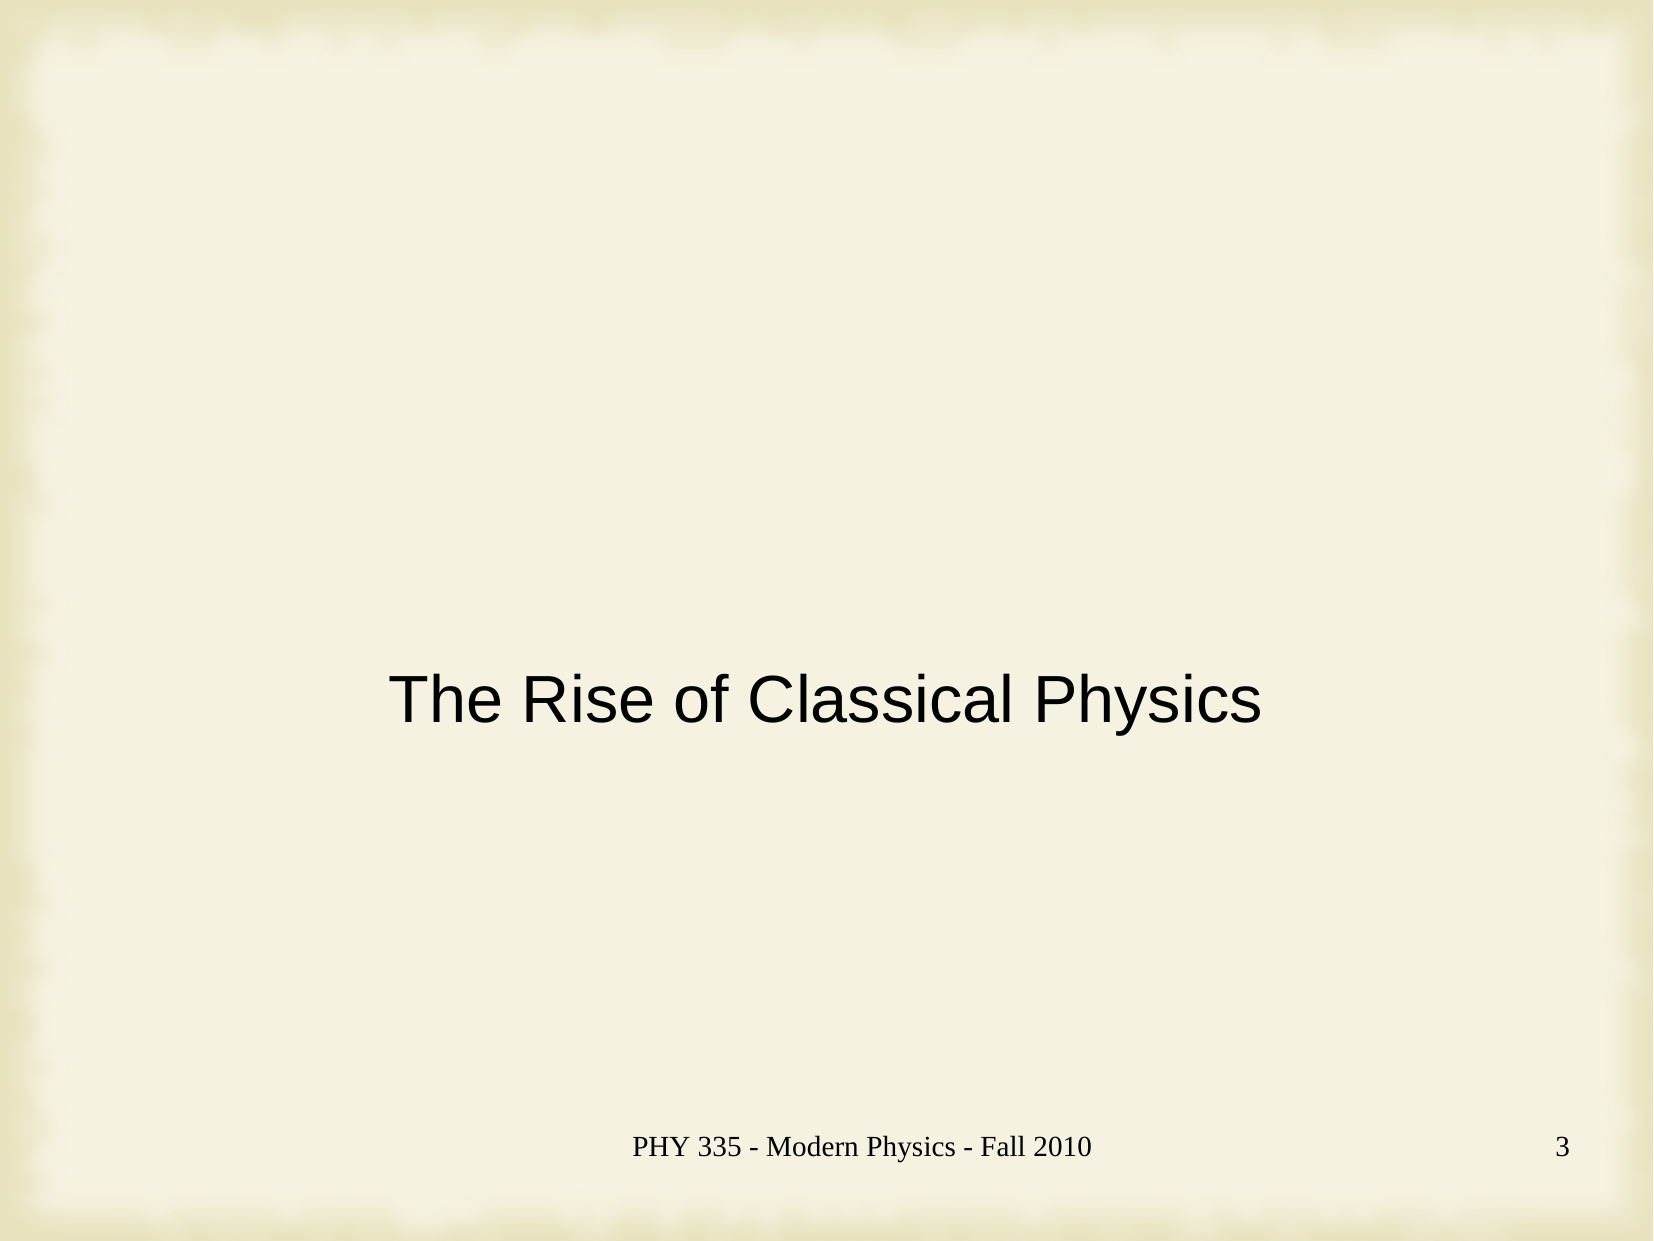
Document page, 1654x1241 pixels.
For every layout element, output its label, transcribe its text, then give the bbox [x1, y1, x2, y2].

picture [0, 0, 1653, 1241]
subtitle The Rise of Classical Physics [82, 297, 1571, 1102]
